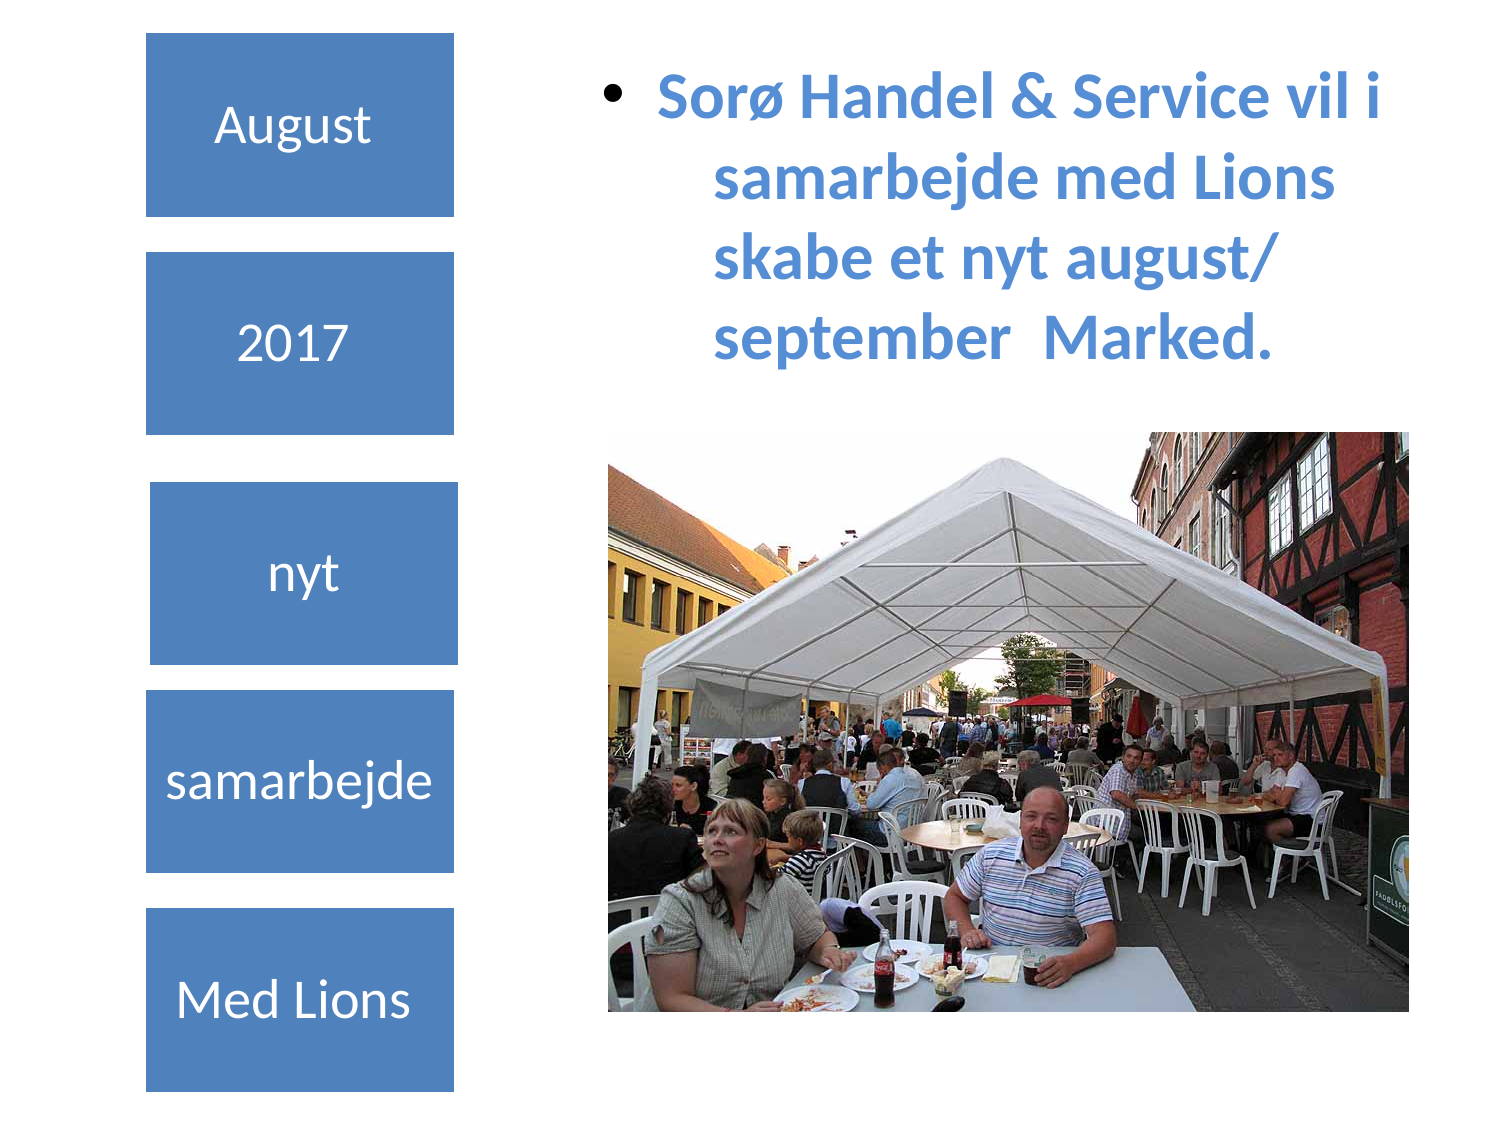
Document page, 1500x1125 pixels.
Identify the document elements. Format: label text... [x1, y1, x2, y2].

text_box August [143, 31, 457, 219]
title [64, 255, 559, 1118]
text_box nyt [147, 479, 461, 668]
text_box Med Lions [143, 906, 457, 1094]
text_box samarbejde [143, 687, 457, 876]
text_box 2017 [143, 249, 457, 438]
list Sorø Handel & Service vil i samarbejde med Lions skabe et nyt august/ september Marked. [586, 44, 1426, 1005]
picture [608, 432, 1409, 1012]
